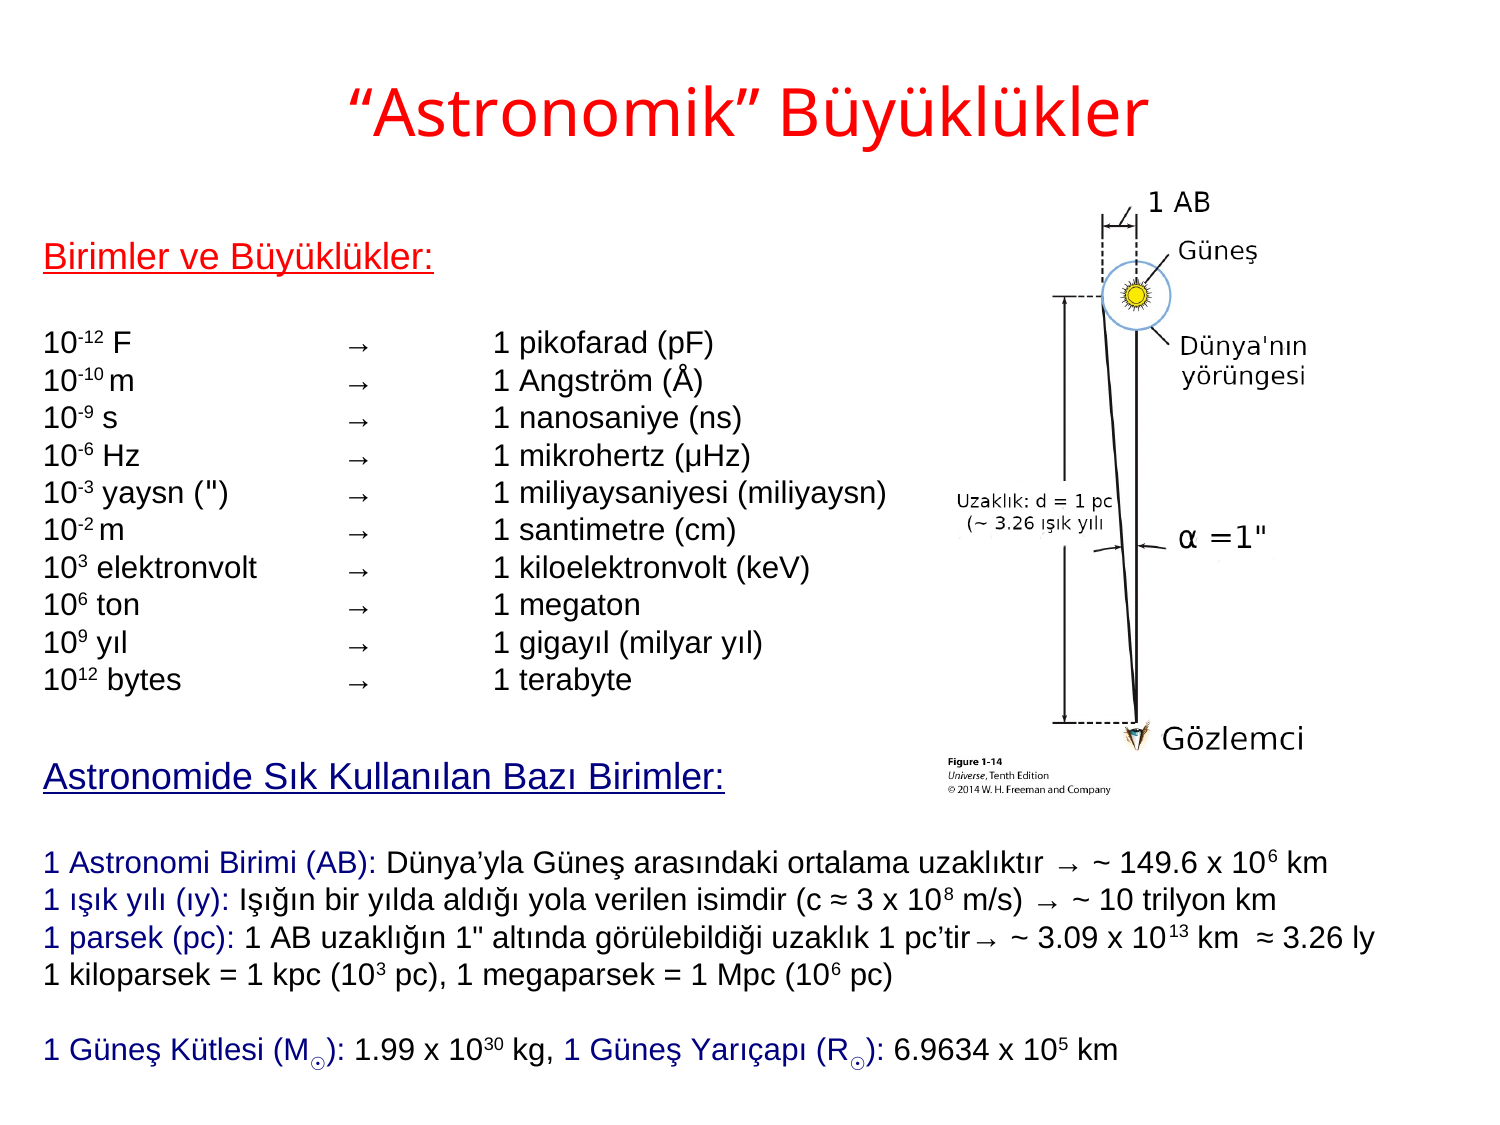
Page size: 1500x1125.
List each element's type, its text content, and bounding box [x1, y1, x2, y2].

picture [939, 178, 1327, 799]
text_box Birimler ve Büyüklükler: 10-12 F → 1 pikofarad (pF) 10-10 m → 1 Angström (Å) 10-9 s → 1 nanosaniye (ns) 10-6 Hz → 1 mikrohertz (μHz) 10-3 yaysn (") → 1 miliyaysaniyesi (miliyaysn) 10-2 m → 1 santimetre (cm) 103 elektronvolt → 1 kiloelektronvolt (keV) 106 ton → 1 megaton 109 yıl → 1 gigayıl (milyar yıl) 1012 bytes → 1 terabyte [28, 224, 939, 714]
text_box Astronomide Sık Kullanılan Bazı Birimler: 1 Astronomi Birimi (AB): Dünya’yla Güneş arasındaki ortalama uzaklıktır → ~ 149.6 x 106 km 1 ışık yılı (ıy): Işığın bir yılda aldığı yola verilen isimdir (c ≈ 3 x 108 m/s) → ~ 10 trilyon km 1 parsek (pc): 1 AB uzaklığın 1" altında görülebildiği uzaklık 1 pc’tir→ ~ 3.09 x 1013 km ≈ 3.26 ly 1 kiloparsek = 1 kpc (103 pc), 1 megaparsek = 1 Mpc (106 pc) 1 Güneş Kütlesi (M☉): 1.99 x 1030 kg, 1 Güneş Yarıçapı (R☉): 6.9634 x 105 km [28, 744, 1426, 1083]
title “Astronomik” Büyüklükler [75, 15, 1426, 204]
